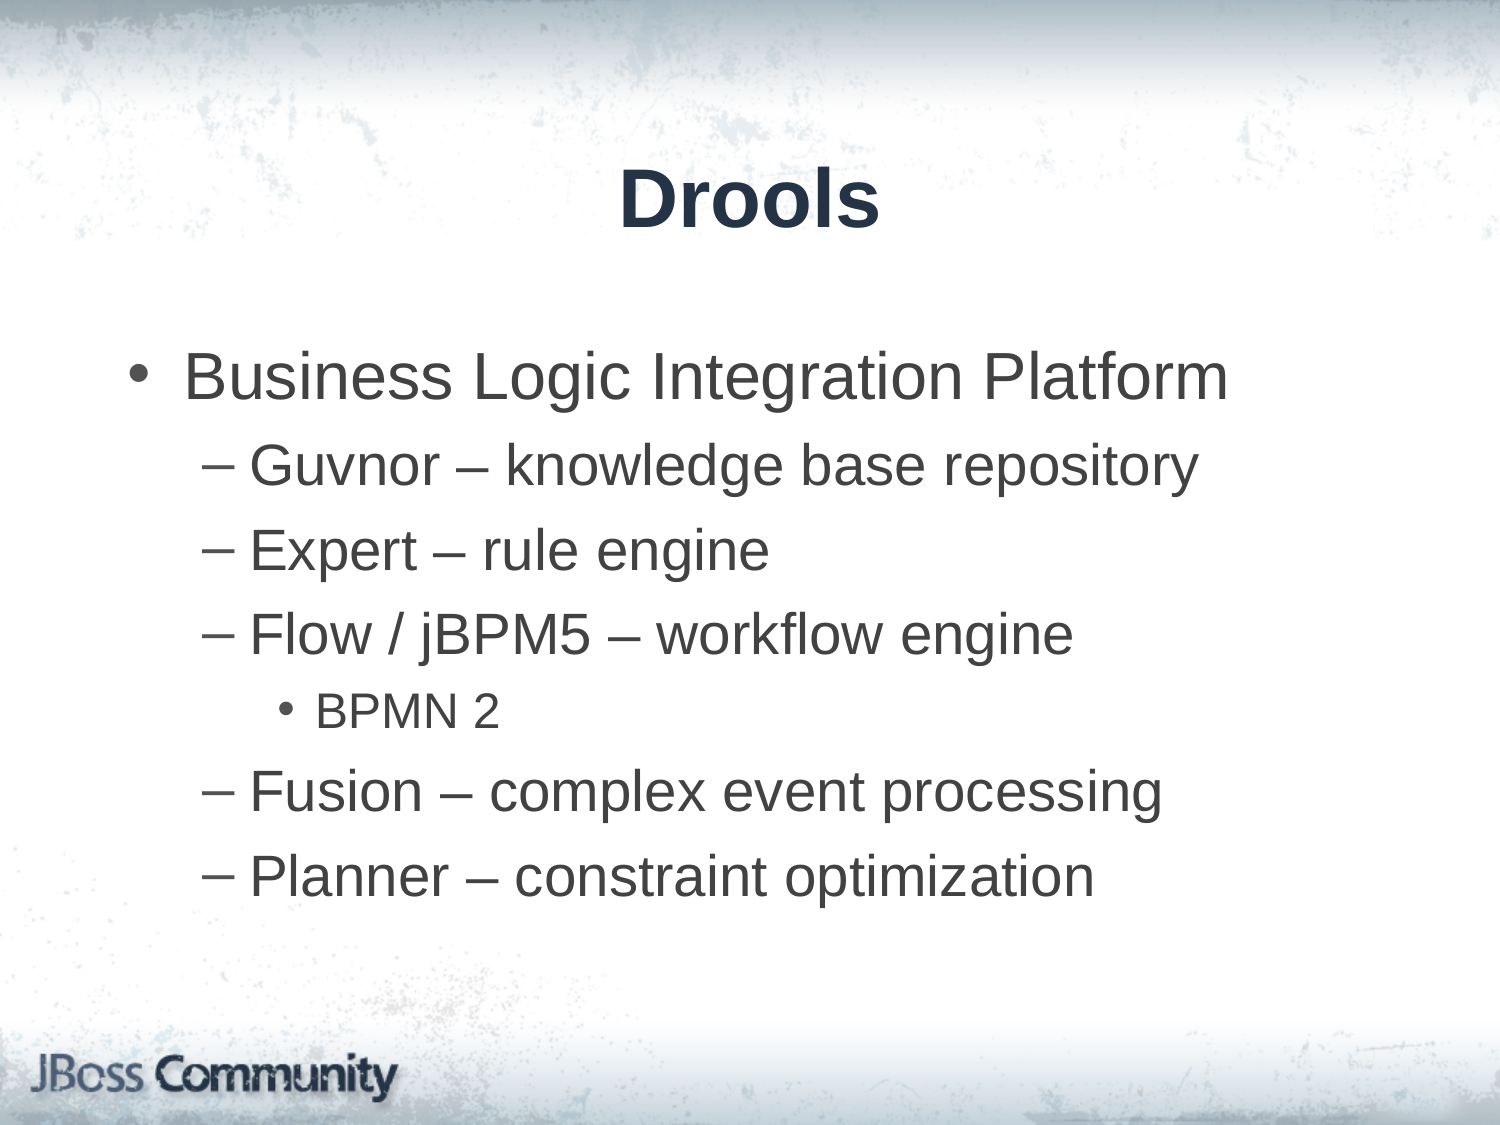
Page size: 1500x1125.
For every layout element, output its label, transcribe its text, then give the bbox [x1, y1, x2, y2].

picture [0, 0, 1500, 1125]
title Drools [112, 75, 1388, 312]
list Business Logic Integration Platform Guvnor – knowledge base repository Expert – rule engine Flow / jBPM5 – workflow engine BPMN 2 Fusion – complex event processing Planner – constraint optimization [112, 324, 1388, 1001]
